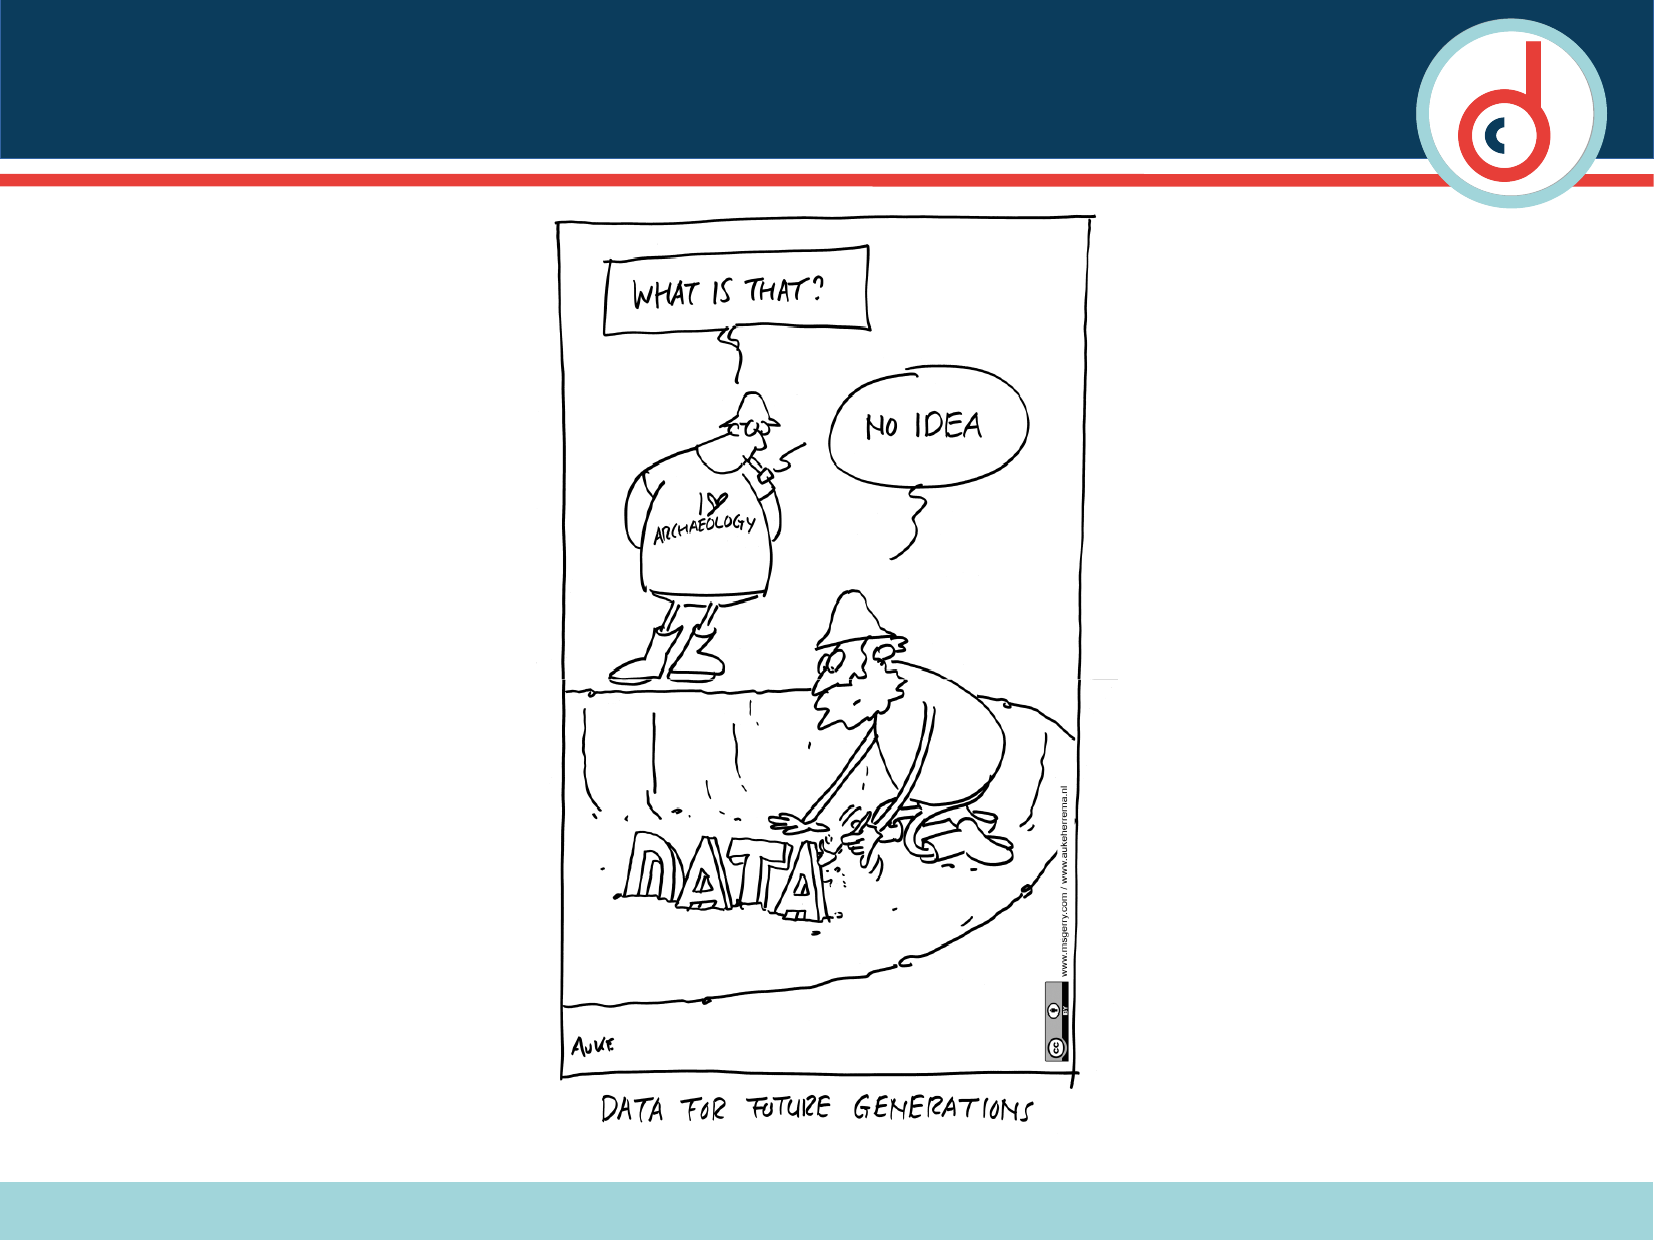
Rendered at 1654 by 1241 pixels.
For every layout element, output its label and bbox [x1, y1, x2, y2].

picture [536, 190, 1118, 1152]
